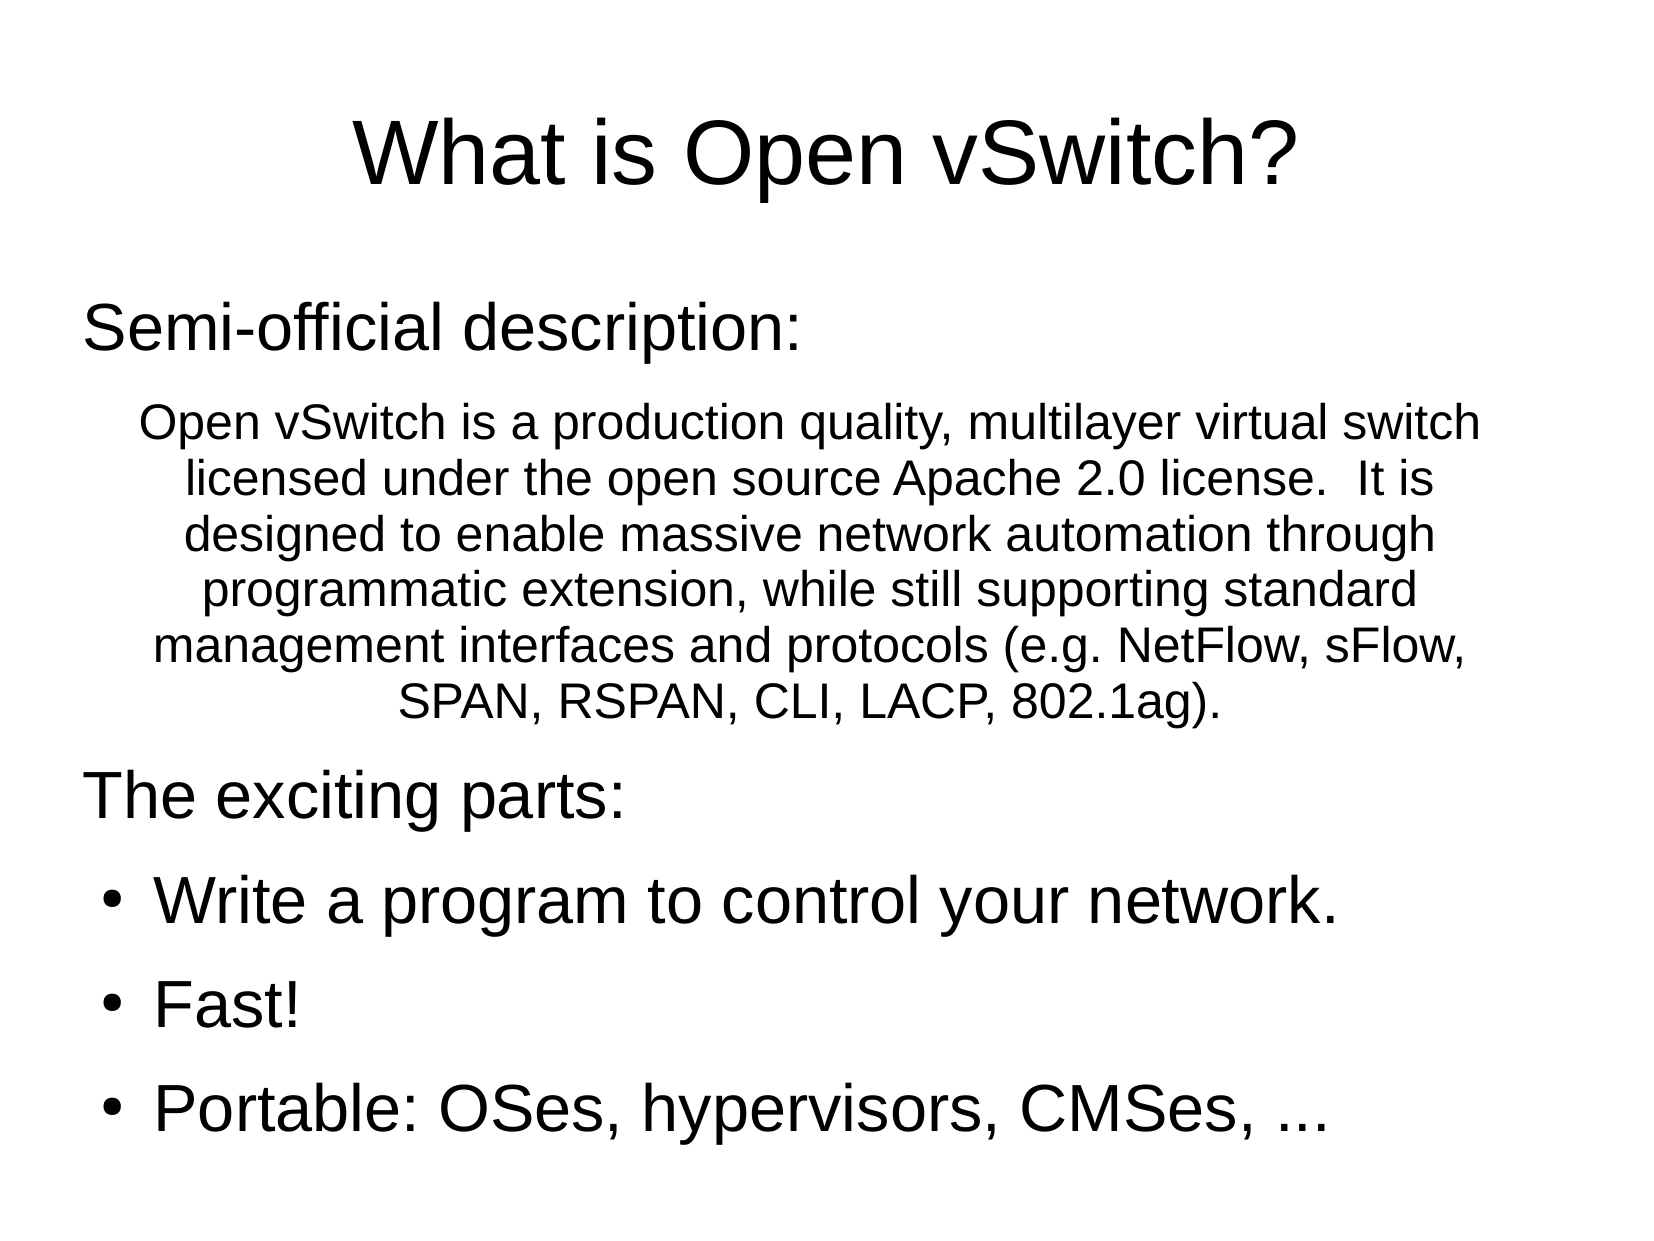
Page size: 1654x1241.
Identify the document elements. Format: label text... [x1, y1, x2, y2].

title What is Open vSwitch? [82, 49, 1571, 257]
list Semi-official description: Open vSwitch is a production quality, multilayer virtual switch licensed under the open source Apache 2.0 license. It is designed to enable massive network automation through programmatic extension, while still supporting standard management interfaces and protocols (e.g. NetFlow, sFlow, SPAN, RSPAN, CLI, LACP, 802.1ag). The exciting parts: Write a program to control your network. Fast! Portable: OSes, hypervisors, CMSes, ... [82, 290, 1538, 1219]
